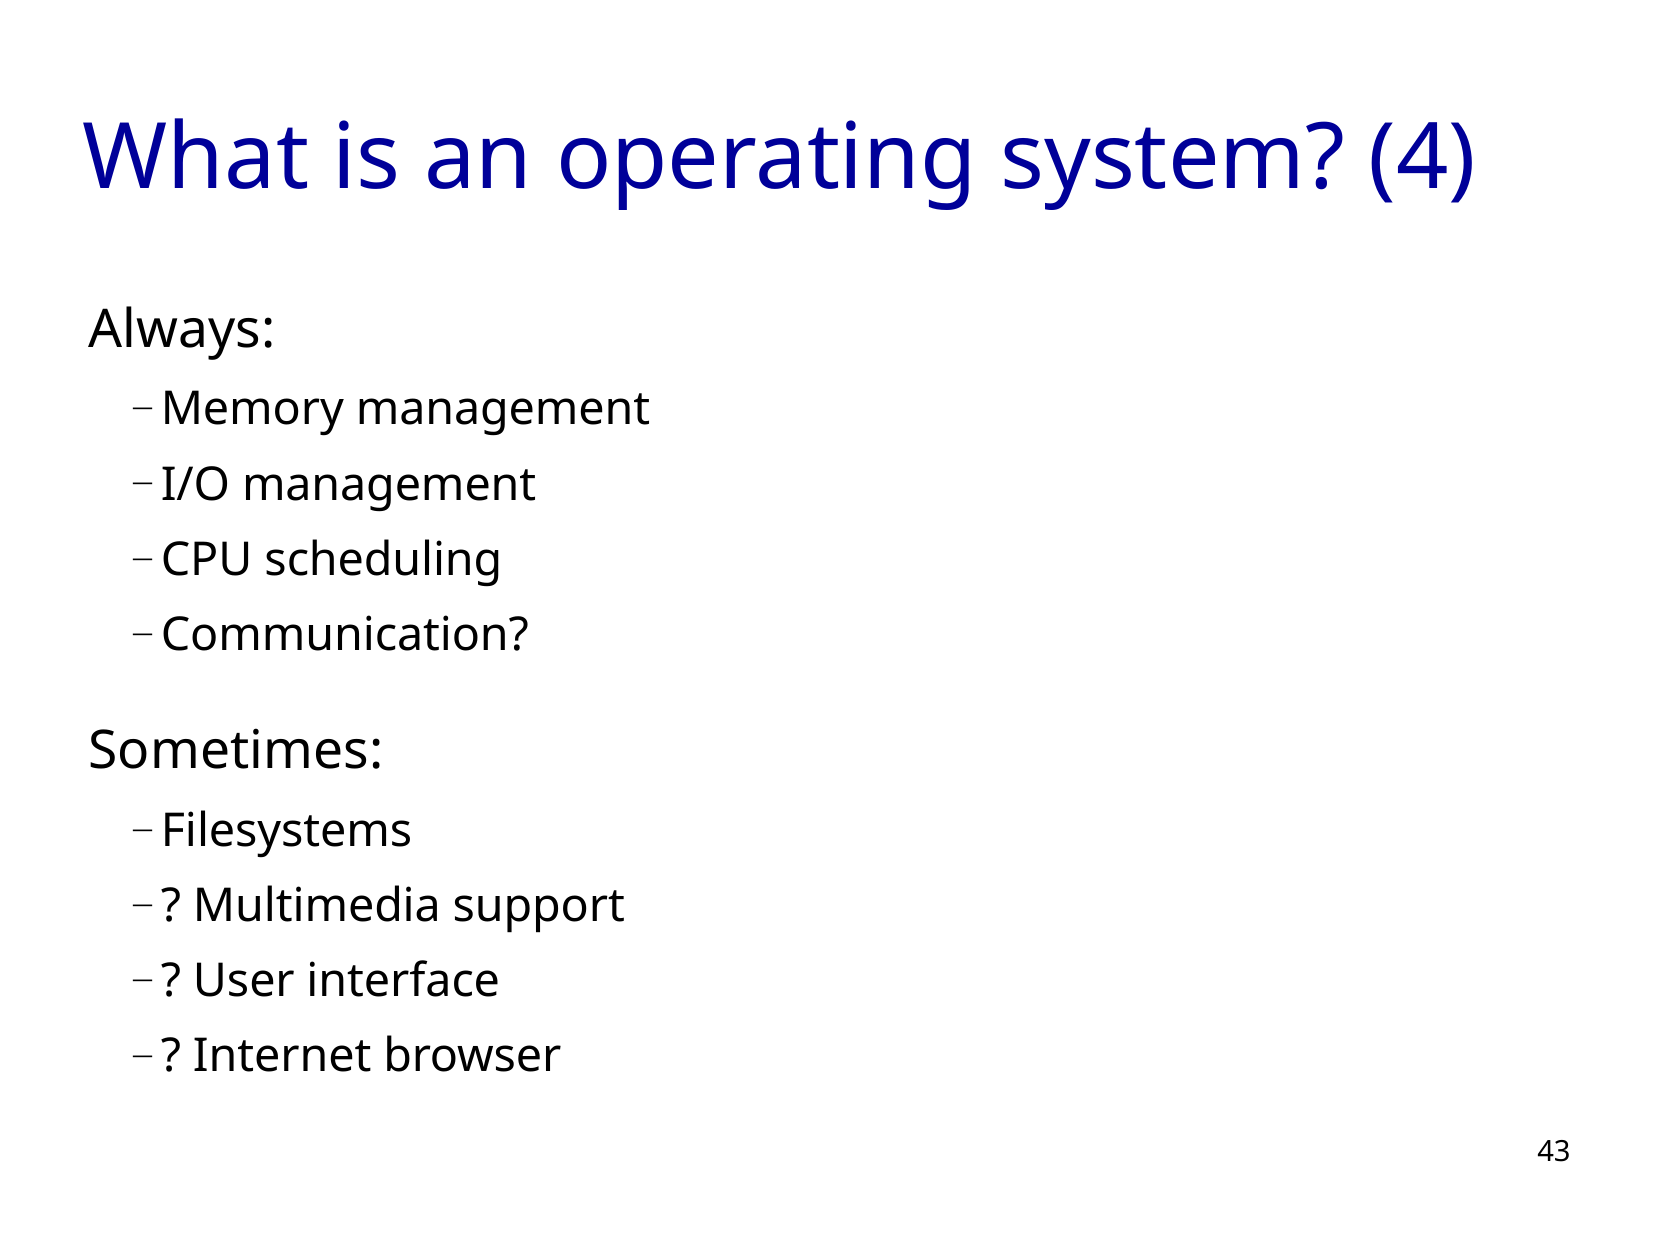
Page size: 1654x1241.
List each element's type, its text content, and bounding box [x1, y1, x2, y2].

title What is an operating system? (4) [82, 49, 1571, 257]
list Always: Memory management I/O management CPU scheduling Communication? Sometimes: Filesystems ? Multimedia support ? User interface ? Internet browser [60, 290, 1571, 1096]
